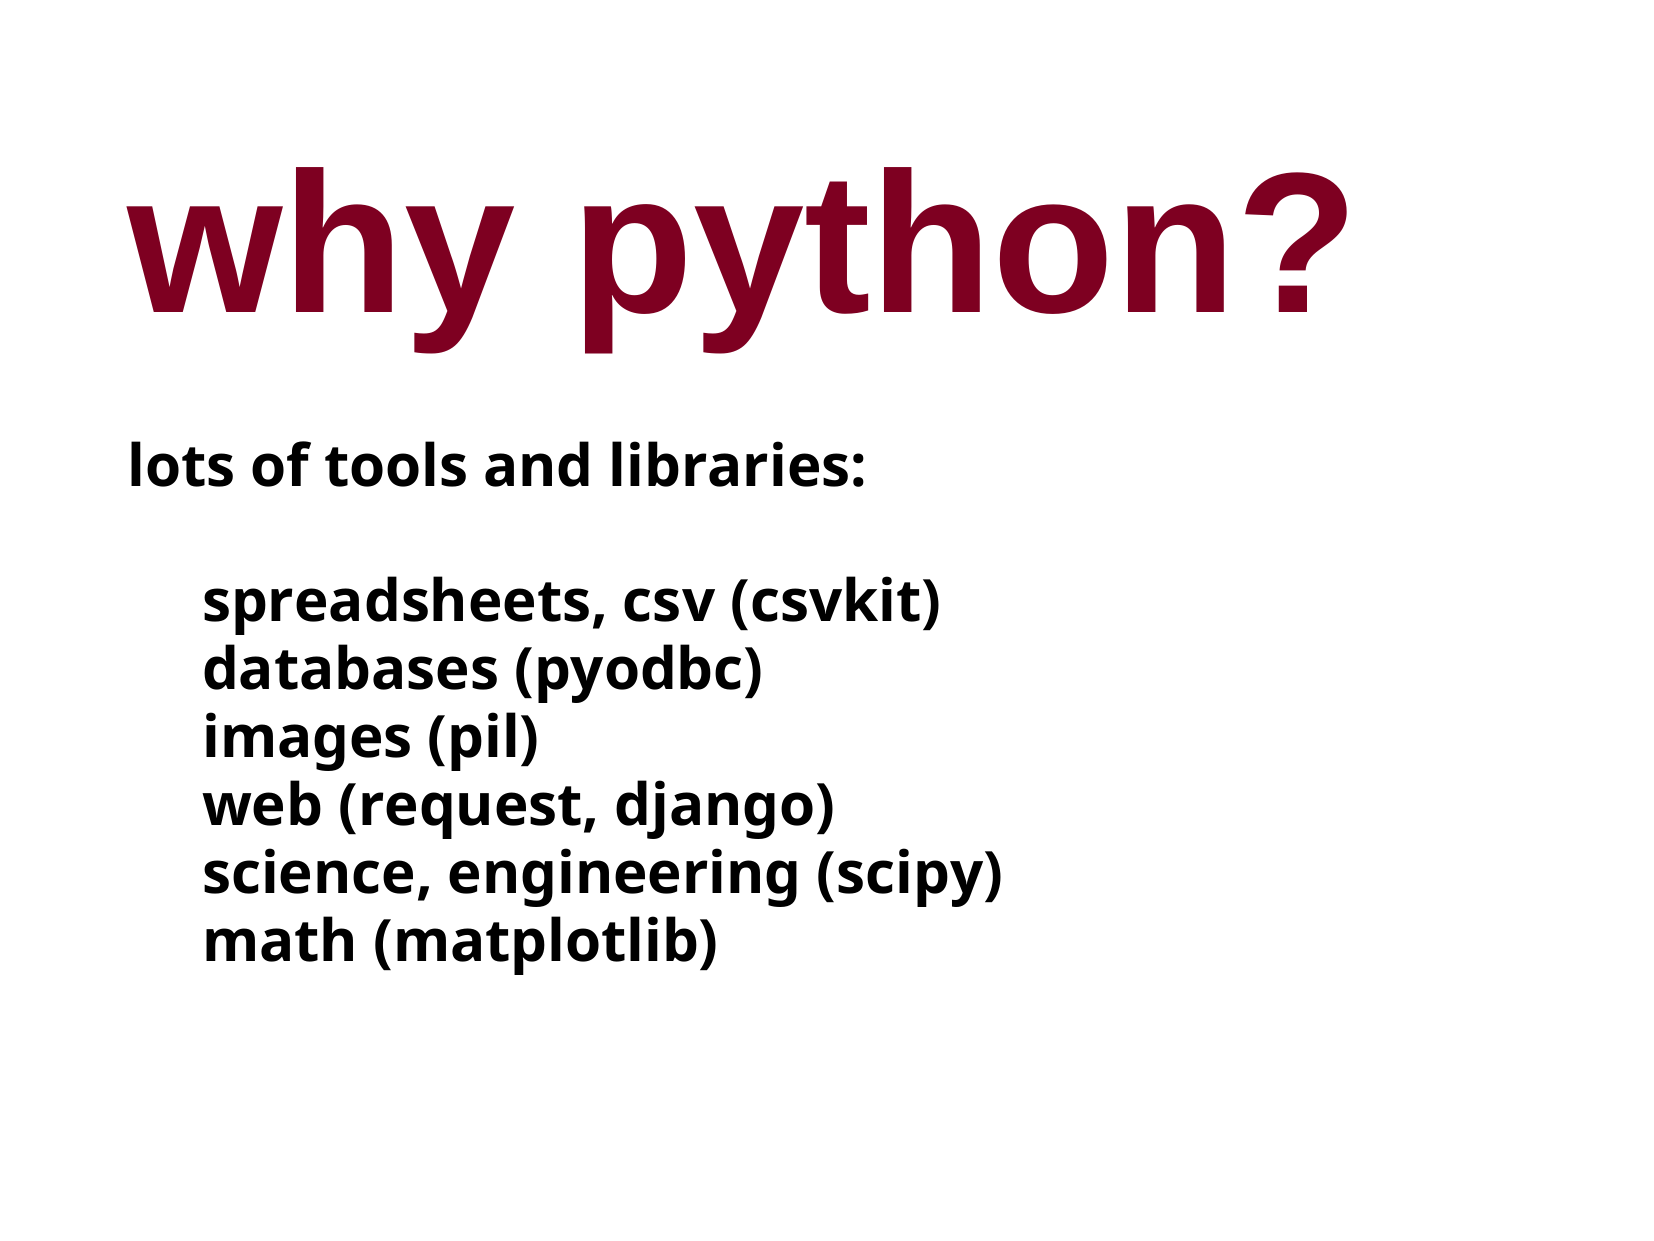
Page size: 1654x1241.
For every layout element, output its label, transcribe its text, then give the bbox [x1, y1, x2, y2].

text_box lots of tools and libraries: spreadsheets, csv (csvkit) databases (pyodbc) images (pil) web (request, django) science, engineering (scipy) math (matplotlib) [112, 422, 1313, 996]
text_box why python? [612, 223, 656, 295]
text_box why python? [112, 112, 1501, 338]
